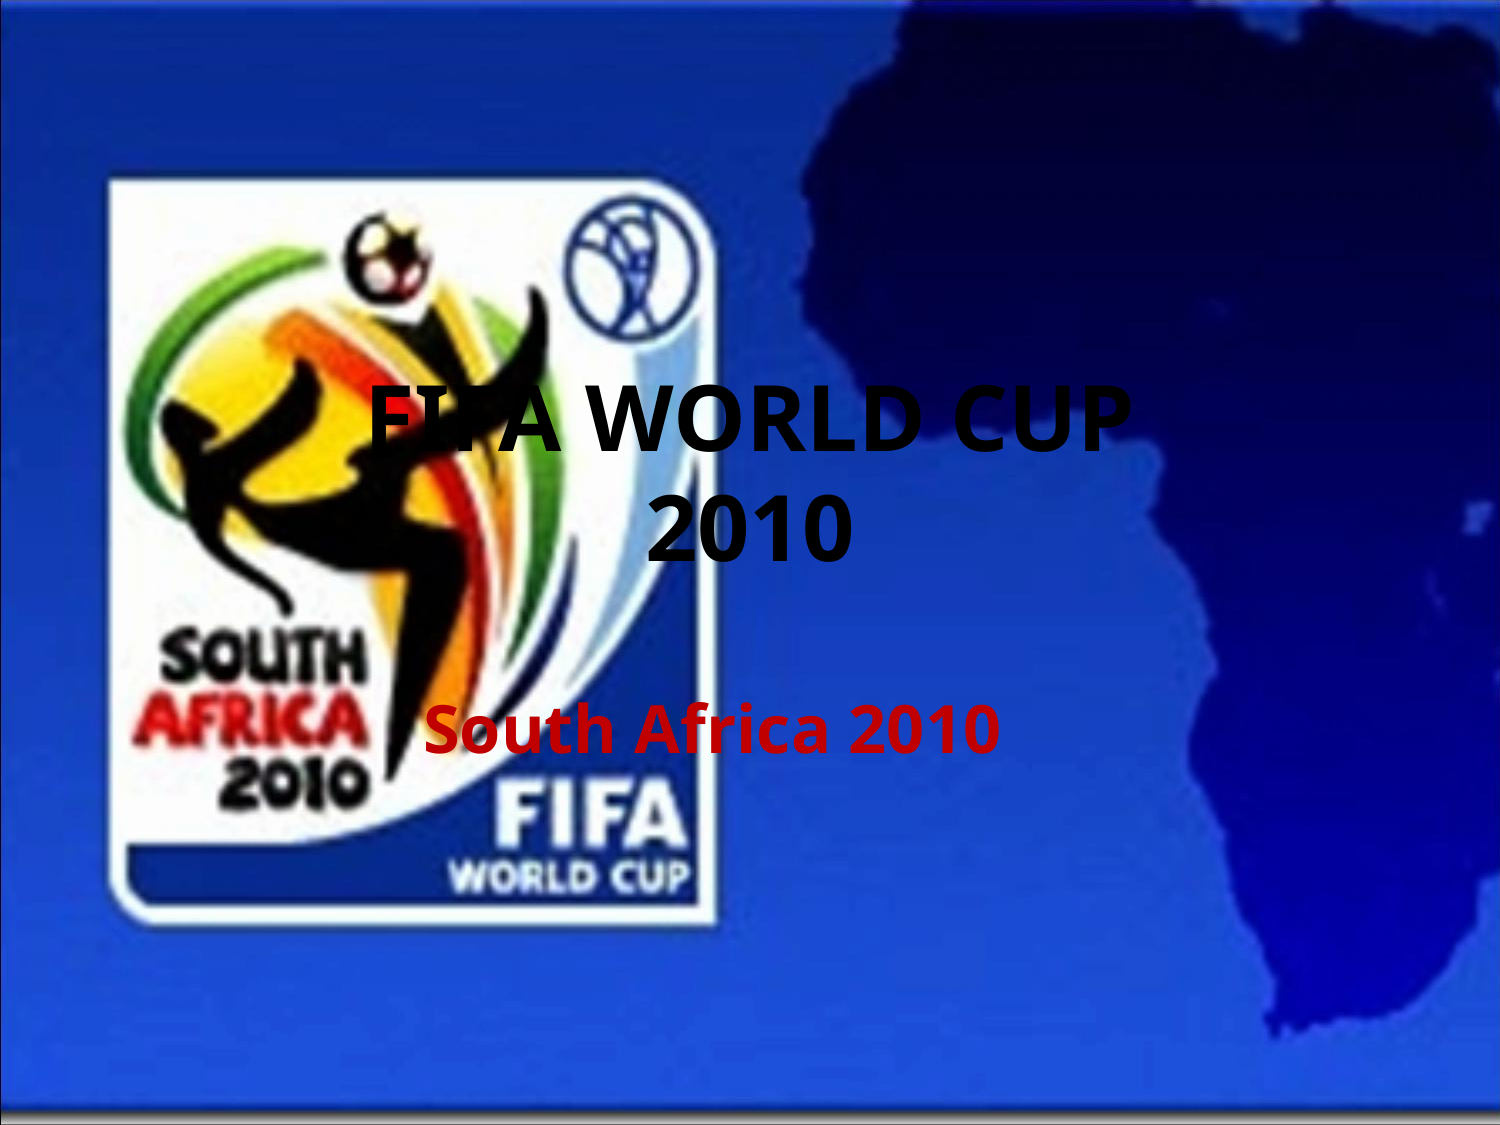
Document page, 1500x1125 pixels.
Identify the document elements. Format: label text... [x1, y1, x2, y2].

title FIFA WORLD CUP 2010 [112, 349, 1388, 591]
subtitle South Africa 2010 [187, 679, 1238, 968]
picture [0, 0, 1500, 1125]
